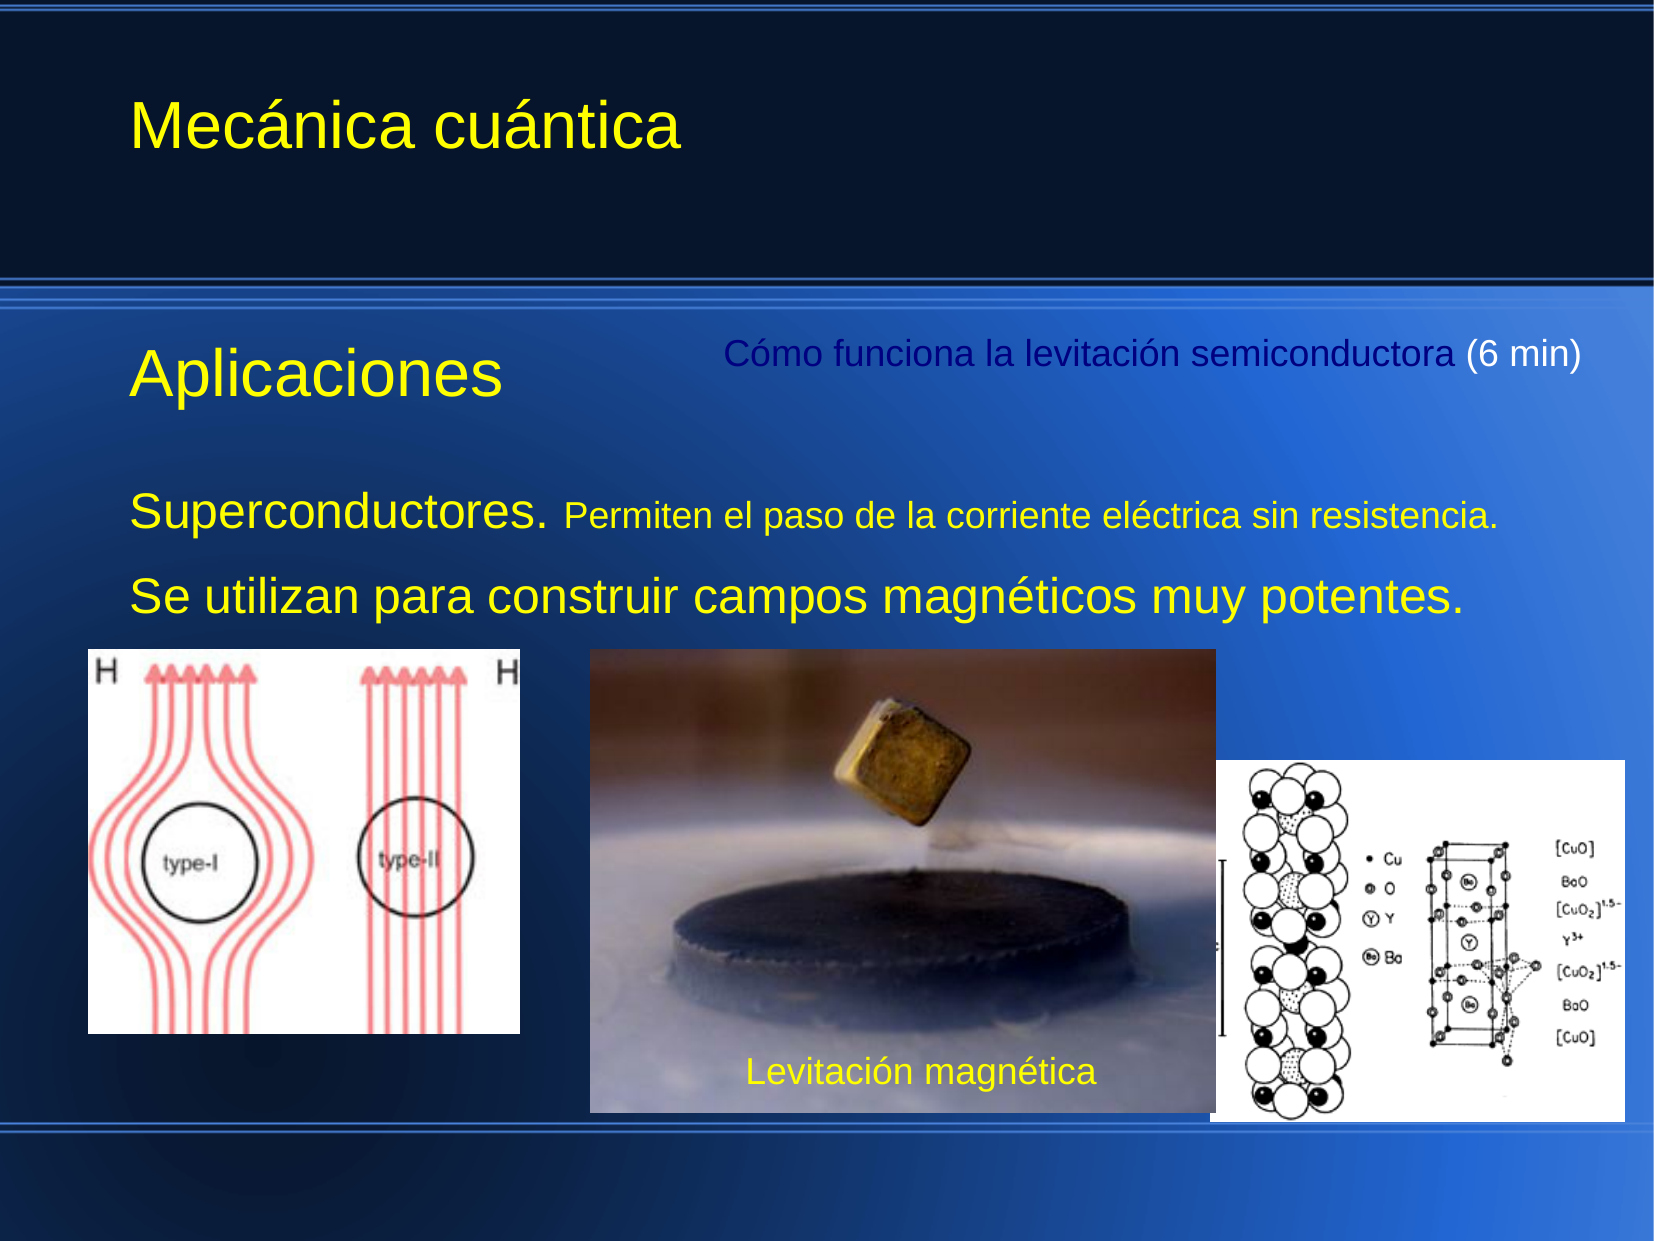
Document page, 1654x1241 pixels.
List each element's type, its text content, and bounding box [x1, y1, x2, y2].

list Mecánica cuántica [59, 88, 1595, 255]
picture [0, 0, 1654, 1241]
list Superconductores. Permiten el paso de la corriente eléctrica sin resistencia. Se utilizan para construir campos magnéticos muy potentes. [59, 483, 1595, 650]
text_box Cómo funciona la levitación semiconductora (6 min) [708, 324, 1607, 396]
list Aplicaciones [59, 335, 1595, 483]
text_box Levitación magnética [674, 1050, 1152, 1093]
